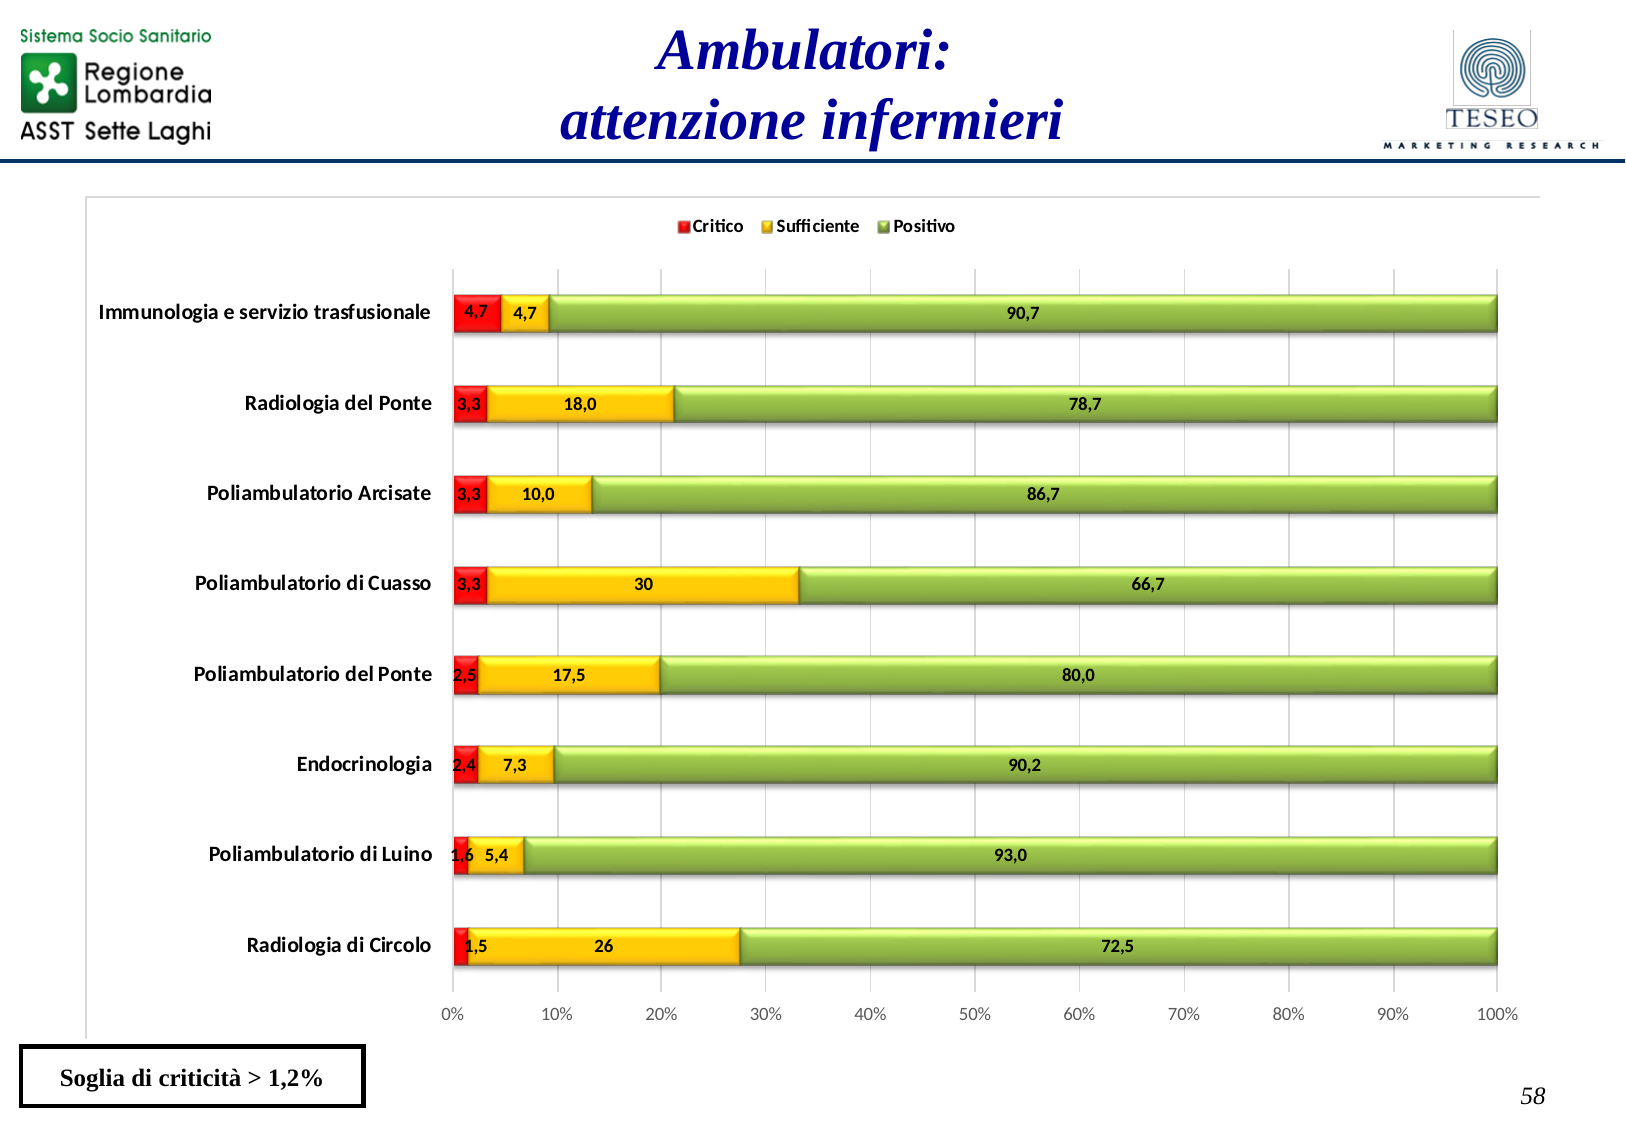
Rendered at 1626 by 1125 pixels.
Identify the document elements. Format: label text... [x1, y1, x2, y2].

picture [1381, 30, 1604, 149]
picture [85, 196, 1540, 1039]
text_box Ambulatori: attenzione infermieri [268, 18, 1356, 144]
picture [21, 26, 211, 148]
text_box Soglia di criticità > 1,2% [21, 1046, 364, 1106]
